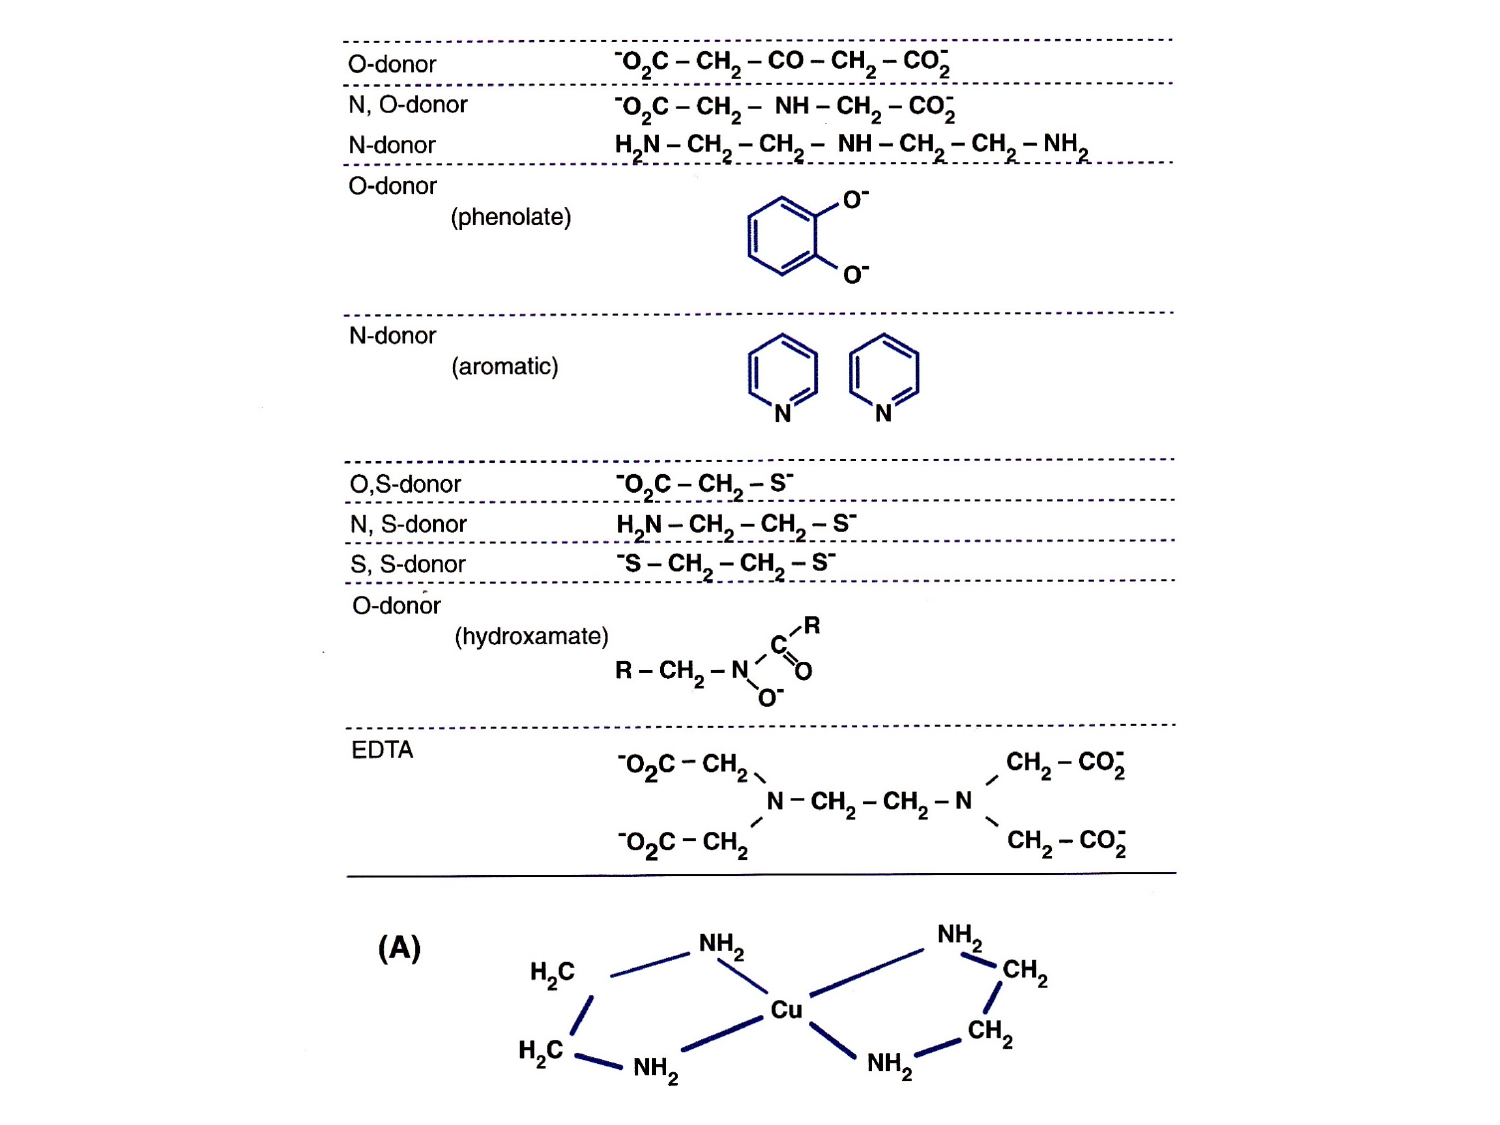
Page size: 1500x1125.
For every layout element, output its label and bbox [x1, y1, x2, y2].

picture [230, 14, 1282, 1099]
